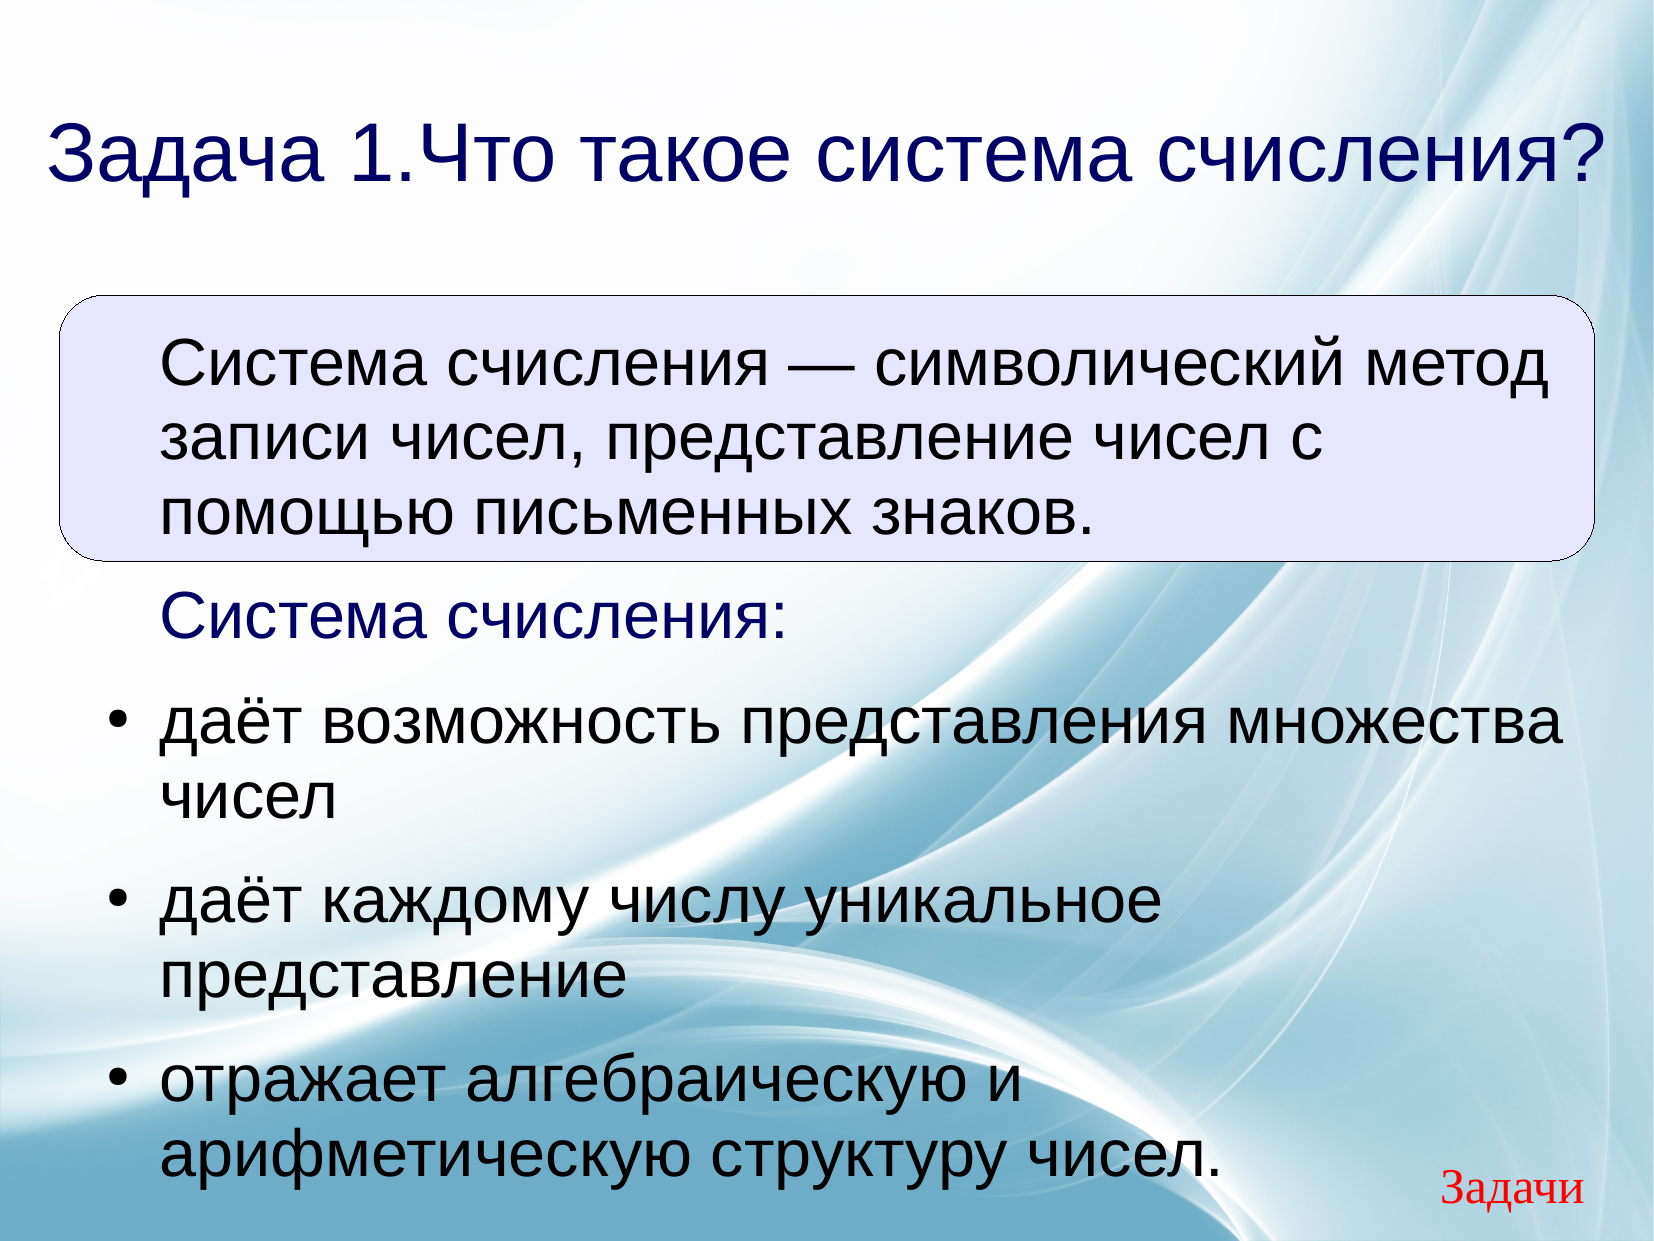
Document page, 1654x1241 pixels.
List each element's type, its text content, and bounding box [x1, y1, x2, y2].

picture [0, 0, 1654, 1241]
list Система счисления — символический метод записи чисел, представление чисел с помощью письменных знаков. Система счисления: даёт возможность представления множества чисел даёт каждому числу уникальное представление отражает алгебраическую и арифметическую структуру чисел. [88, 324, 1577, 1191]
title Задача 1.Что такое система счисления? [29, 49, 1625, 257]
text_box [59, 295, 1595, 559]
text_box Задачи [1425, 1151, 1625, 1223]
